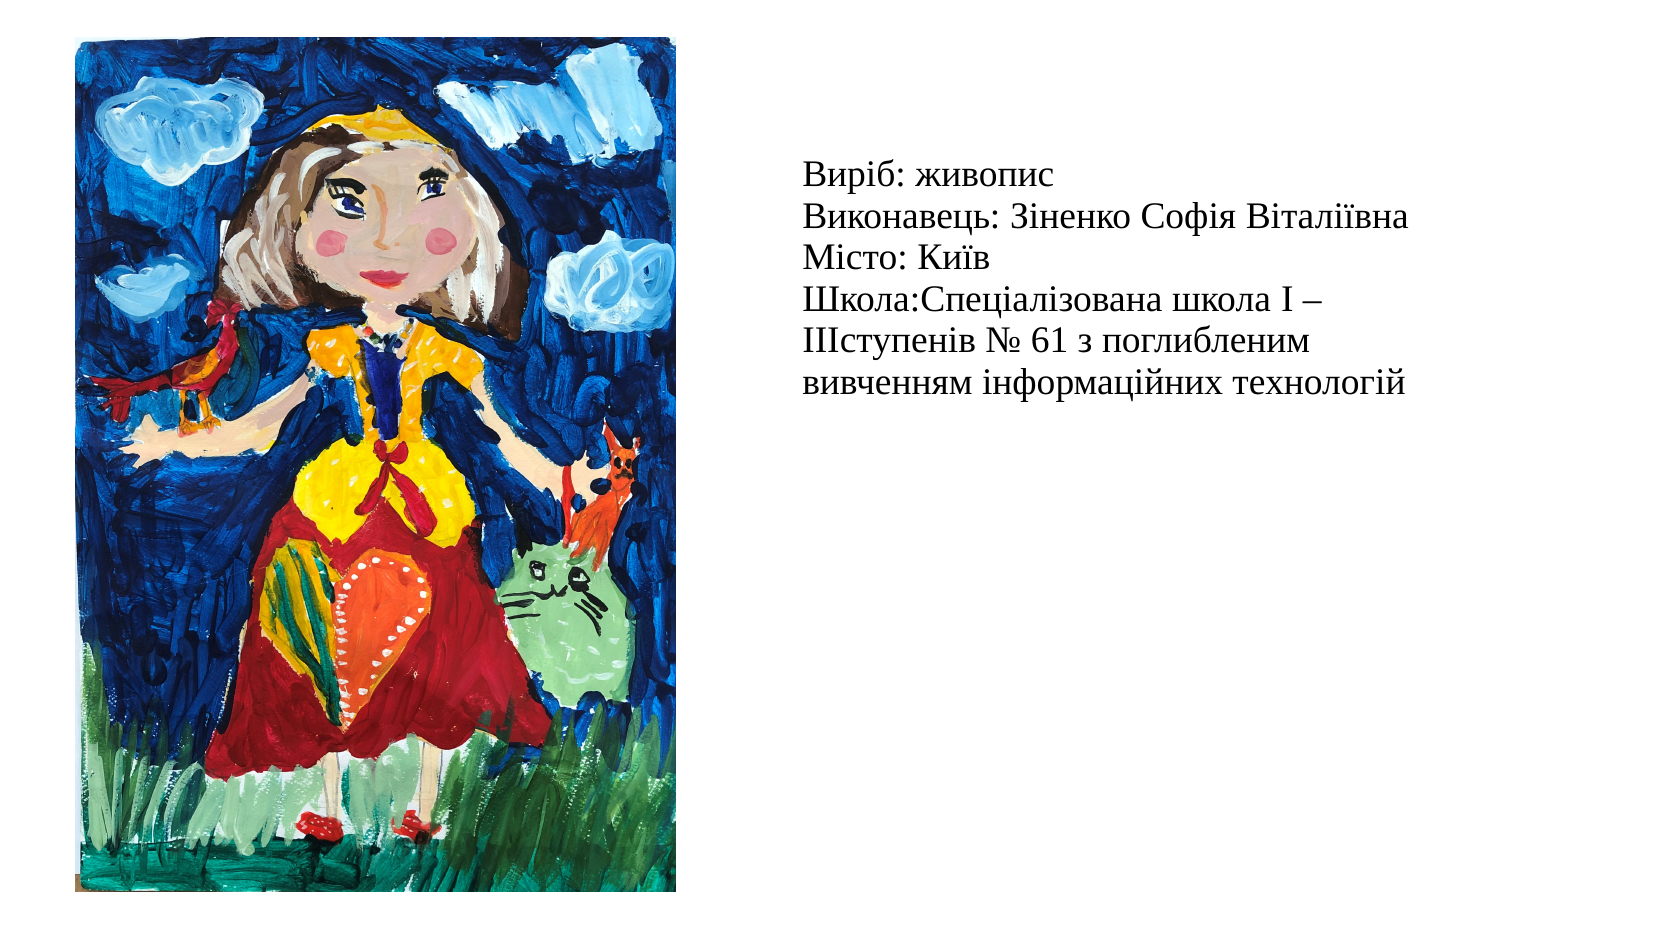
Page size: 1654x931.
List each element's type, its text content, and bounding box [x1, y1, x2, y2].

text_box Виріб: живопис Виконавець: Зіненко Софія Віталіївна Місто: Київ Школа:Спеціалізована школа I – IIIступенів № 61 з поглибленим вивченням інформаційних технологій [787, 145, 1501, 410]
picture [75, 37, 676, 892]
